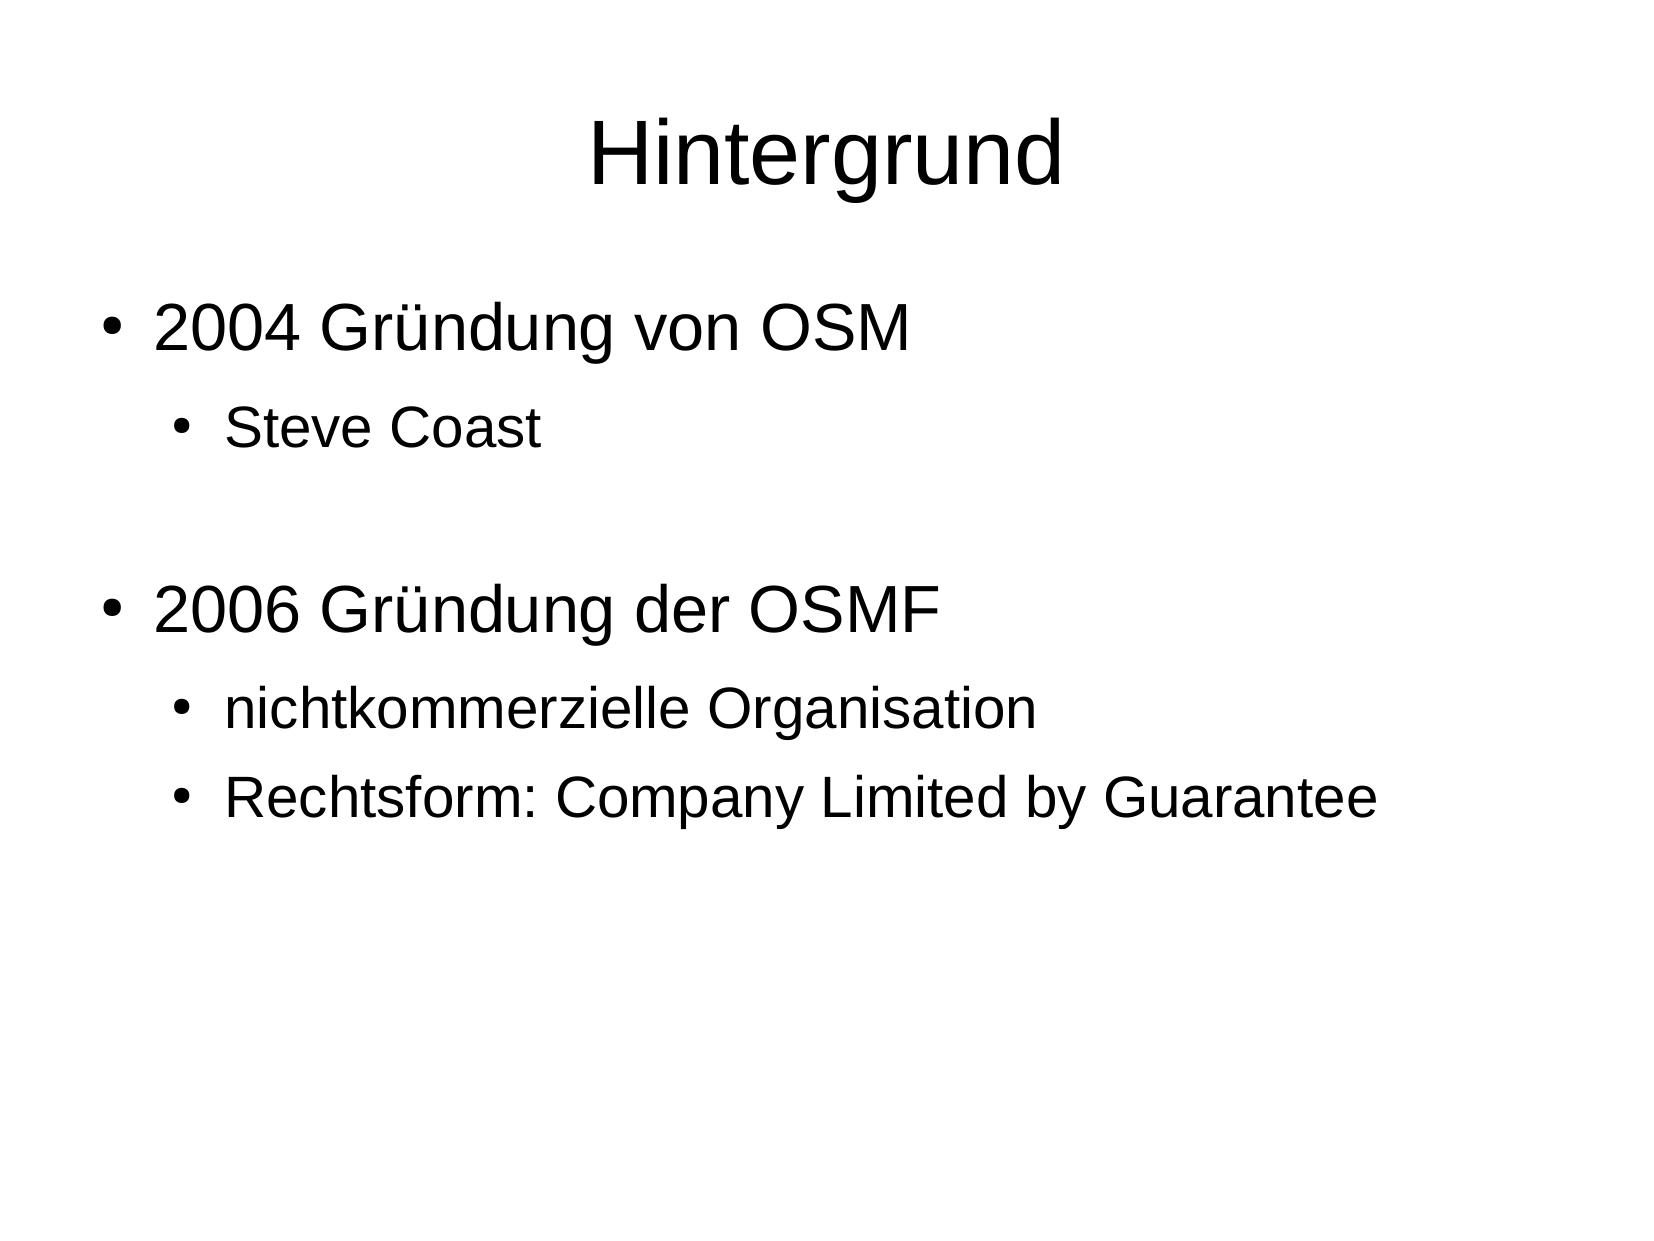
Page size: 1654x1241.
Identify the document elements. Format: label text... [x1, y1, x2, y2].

list 2004 Gründung von OSM Steve Coast 2006 Gründung der OSMF nichtkommerzielle Organisation Rechtsform: Company Limited by Guarantee [82, 290, 1571, 1109]
title Hintergrund [82, 56, 1571, 250]
